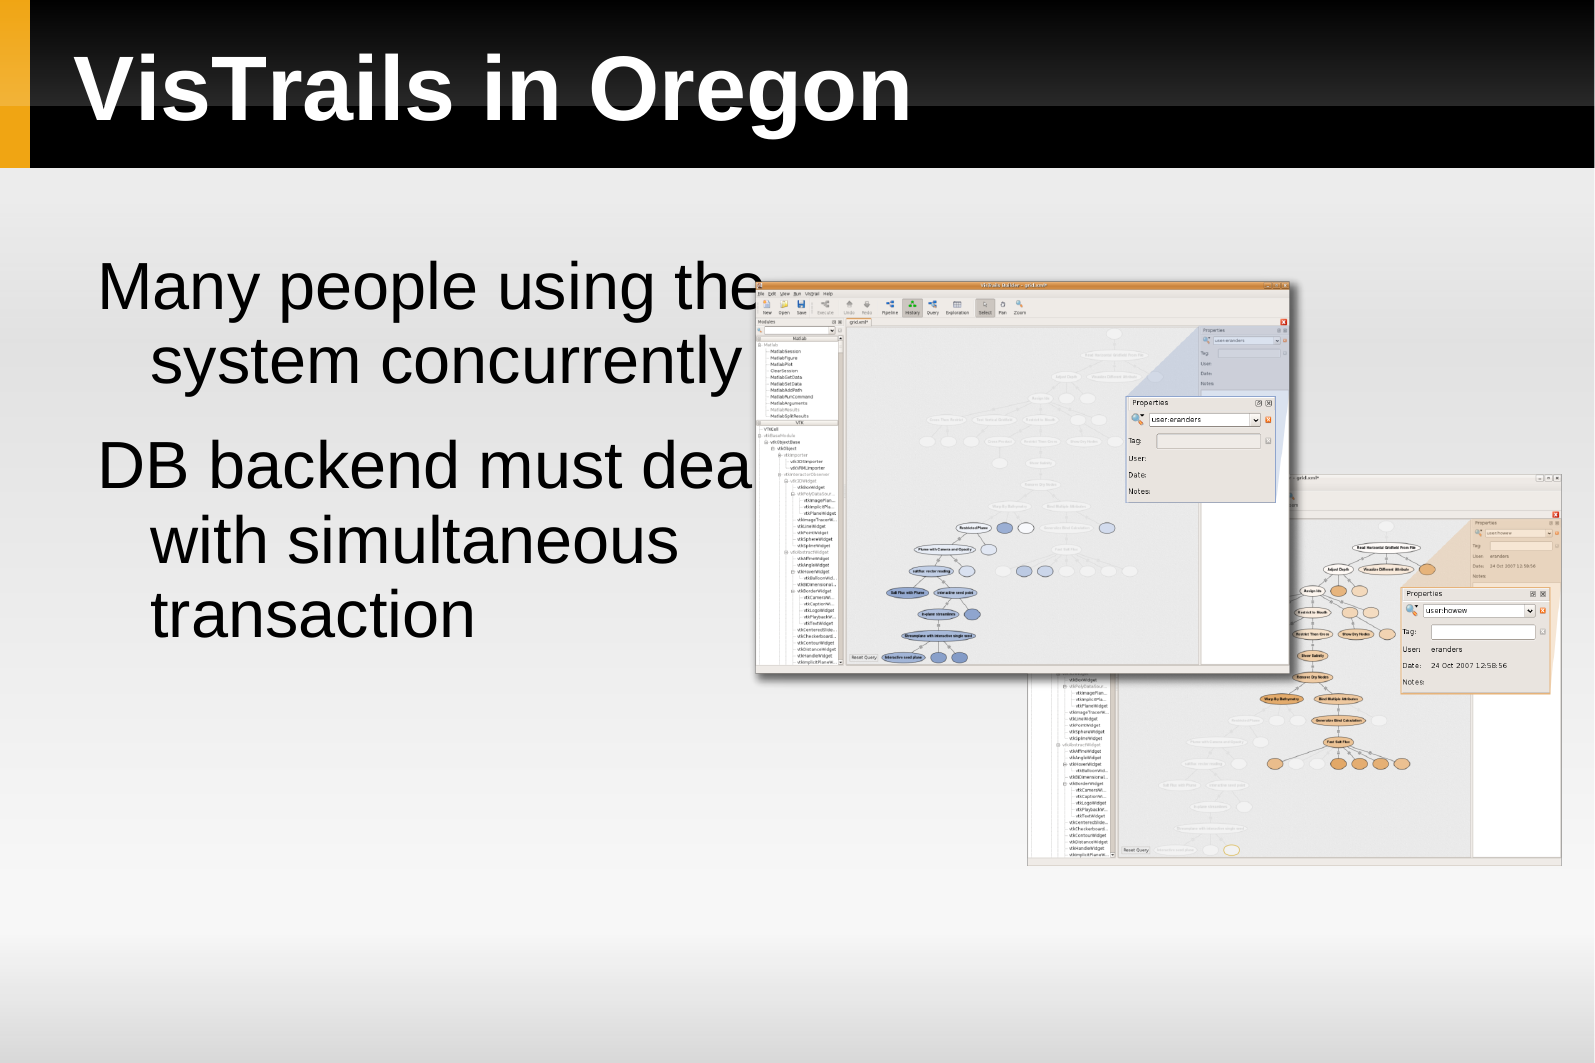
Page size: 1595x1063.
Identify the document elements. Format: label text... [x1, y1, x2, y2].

picture [0, 0, 1595, 1063]
title VisTrails in Oregon [74, 7, 1510, 171]
list Many people using the system concurrently DB backend must deal with simultaneous transaction [79, 248, 780, 936]
